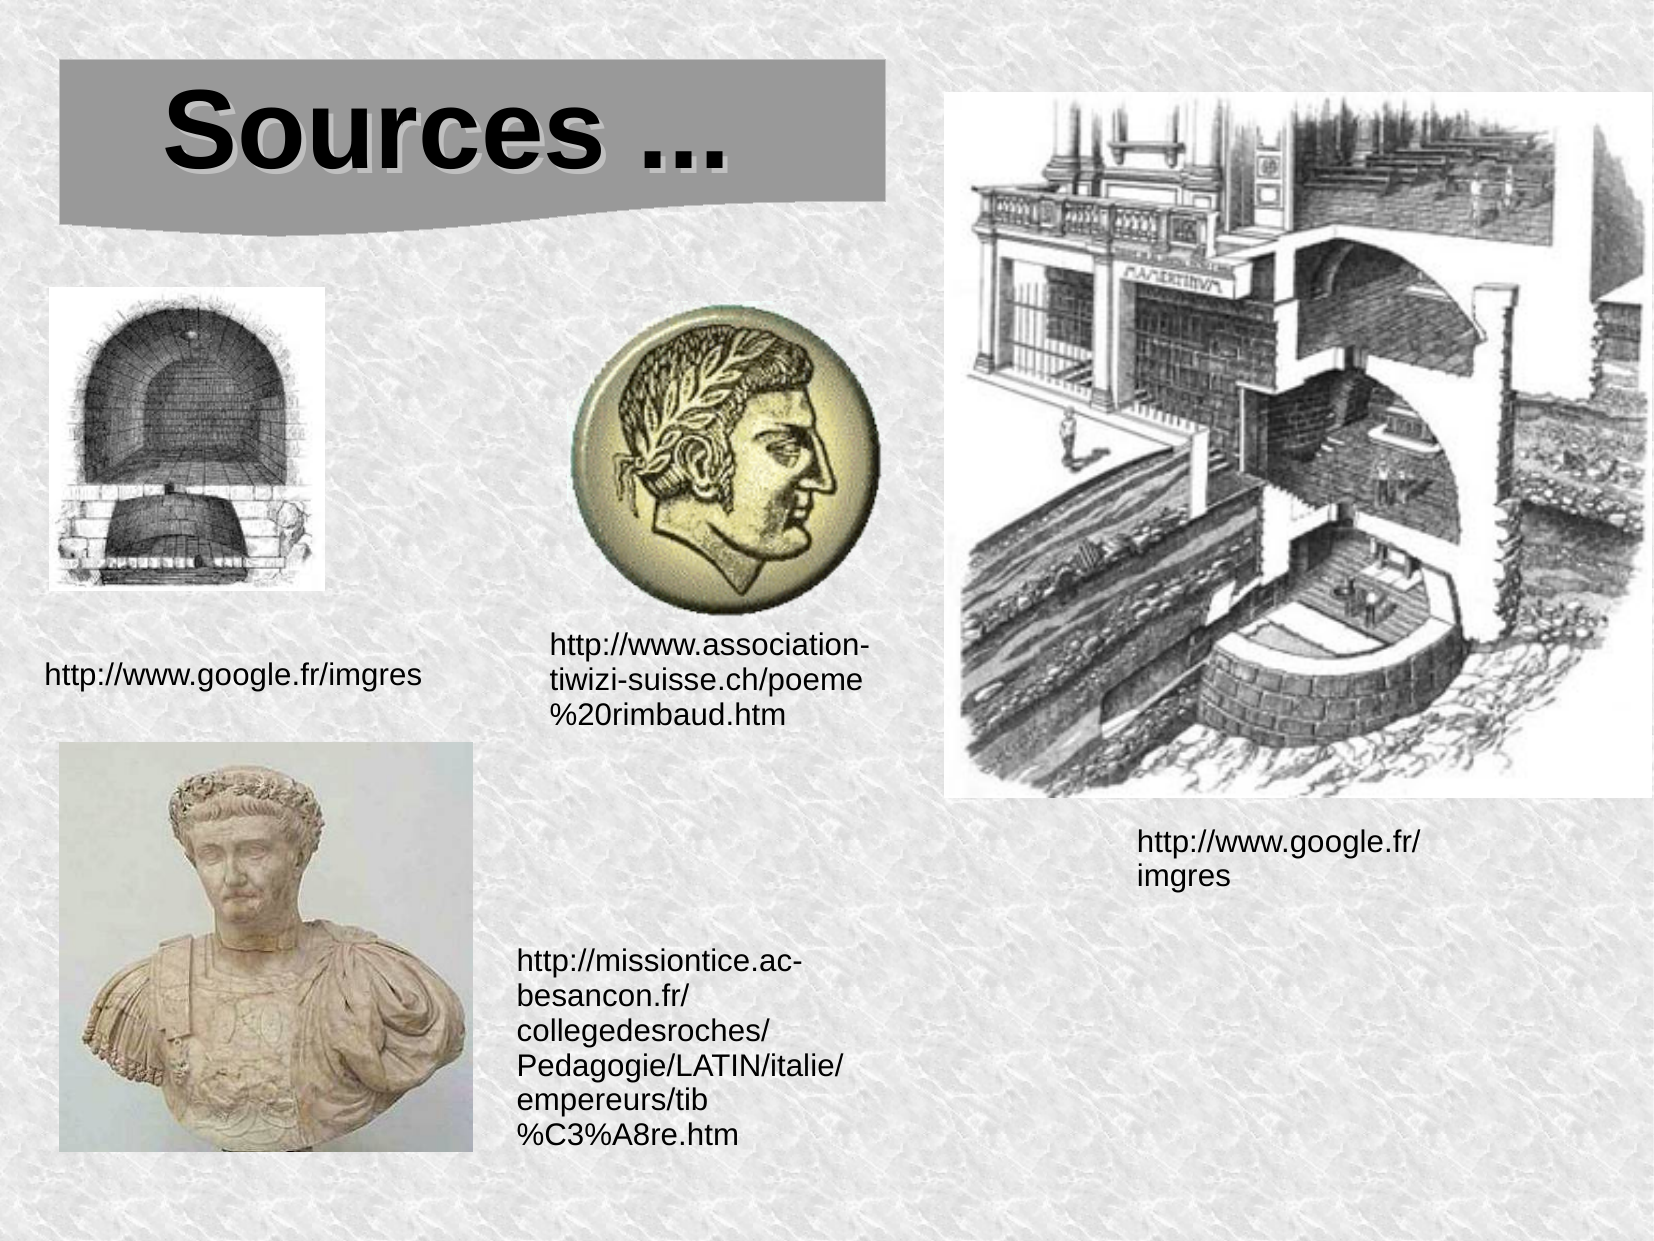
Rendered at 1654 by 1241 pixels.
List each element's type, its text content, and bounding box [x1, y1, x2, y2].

text_box http://www.google.fr/imgres [1122, 816, 1447, 901]
text_box [59, 59, 886, 237]
text_box http://www.google.fr/imgres [29, 649, 718, 1001]
text_box Sources ... [147, 59, 798, 200]
text_box http://www.association-tiwizi-suisse.ch/poeme%20rimbaud.htm [534, 620, 916, 740]
picture [0, 0, 1654, 1241]
text_box http://missiontice.ac-besancon.fr/collegedesroches/Pedagogie/LATIN/italie/empereurs/tib%C3%A8re.htm [501, 936, 916, 1125]
